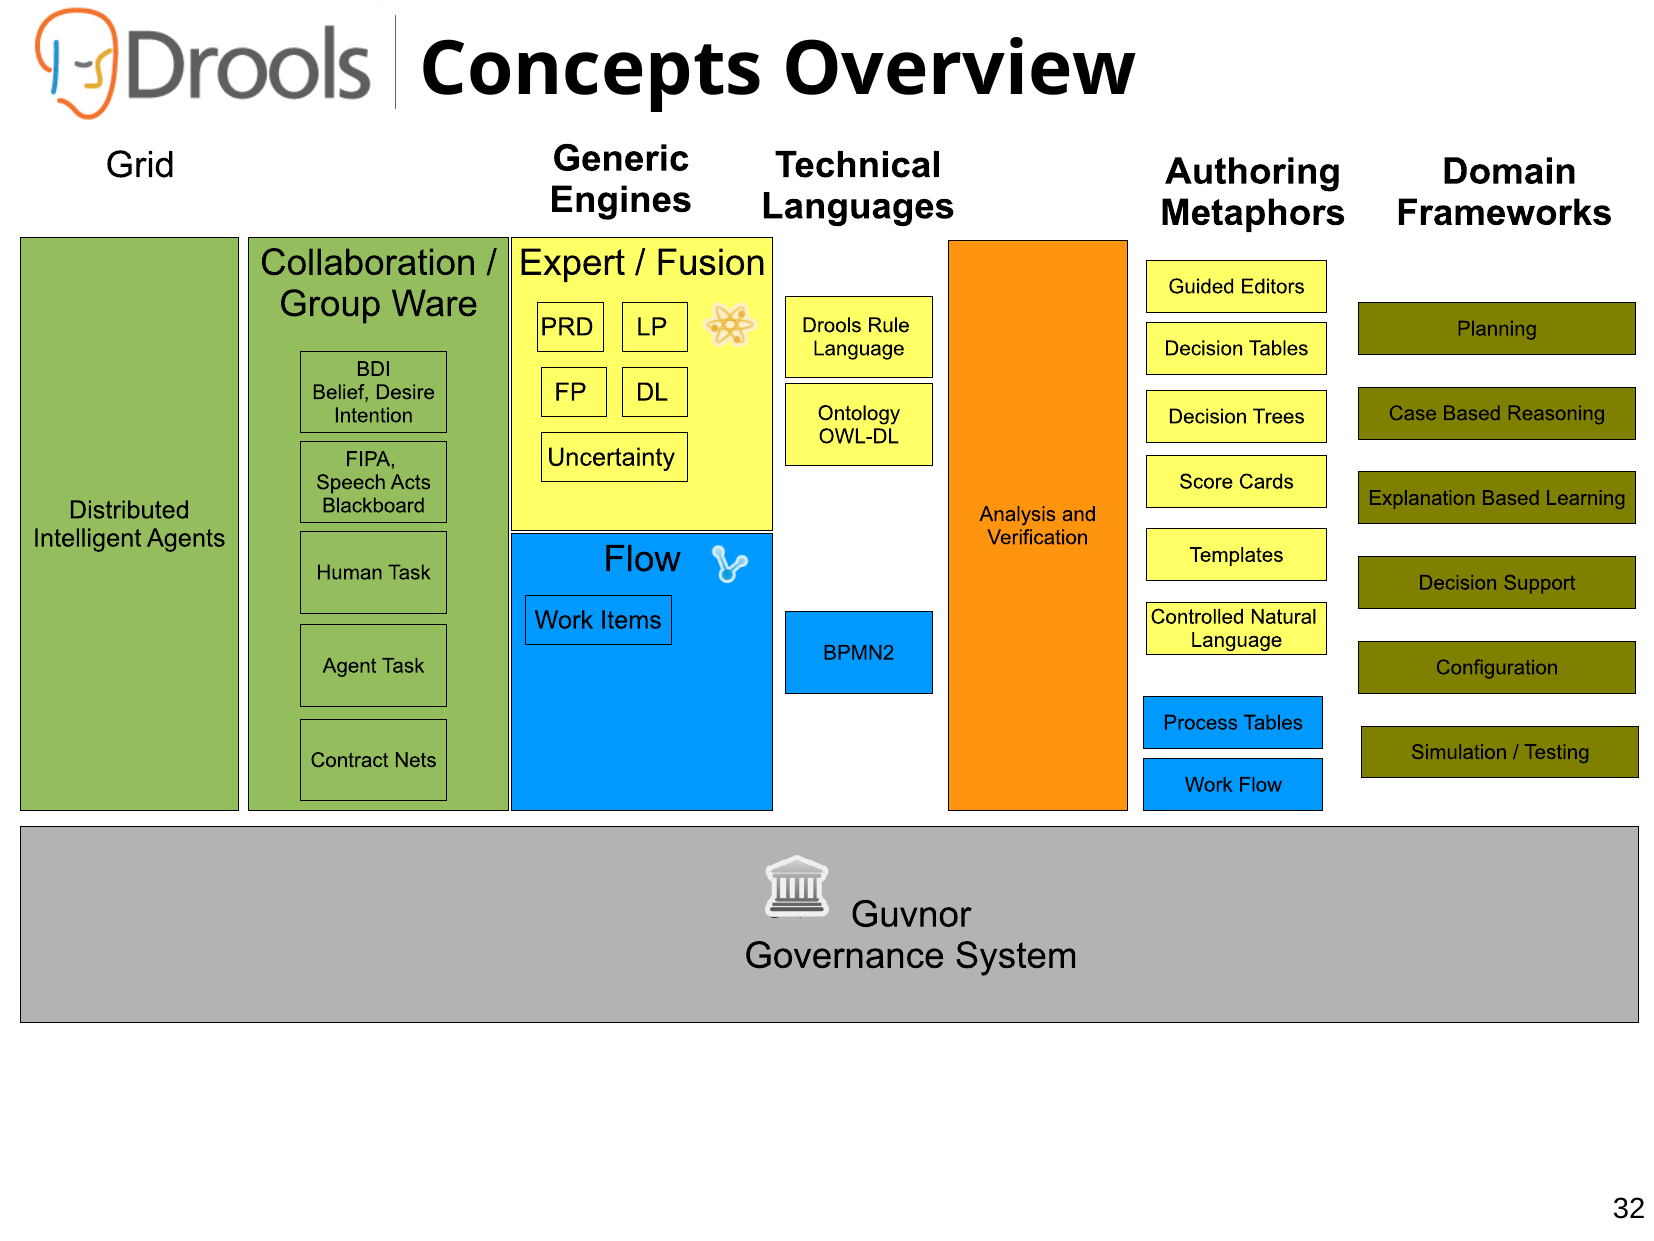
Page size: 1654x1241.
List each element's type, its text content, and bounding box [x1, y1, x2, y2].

text_box [631, 192, 650, 212]
text_box [1246, 205, 1265, 233]
text_box [1525, 164, 1543, 185]
text_box [935, 198, 954, 219]
text_box [1146, 455, 1327, 508]
text_box [582, 151, 601, 172]
text_box [837, 150, 856, 178]
text_box [1288, 164, 1294, 184]
text_box [1165, 157, 1192, 184]
text_box [1194, 164, 1212, 185]
text_box [1146, 602, 1327, 655]
text_box [1455, 205, 1484, 225]
text_box [621, 192, 627, 212]
text_box [670, 151, 689, 172]
text_box [1444, 157, 1467, 184]
text_box [248, 237, 509, 811]
text_box [511, 533, 773, 811]
text_box [554, 143, 579, 172]
text_box [816, 157, 835, 178]
text_box [785, 383, 933, 466]
text_box [1487, 205, 1505, 226]
text_box [1229, 157, 1247, 184]
text_box [1358, 641, 1636, 694]
text_box [1559, 205, 1573, 225]
text_box [652, 192, 671, 213]
text_box [785, 611, 933, 694]
text_box [1358, 471, 1636, 524]
text_box [806, 198, 824, 219]
text_box [1298, 164, 1316, 184]
text_box [891, 157, 910, 178]
text_box [1250, 164, 1271, 185]
text_box [155, 150, 173, 178]
text_box [948, 240, 1128, 811]
text_box [1506, 205, 1535, 225]
text_box [1326, 205, 1345, 226]
text_box [1143, 758, 1323, 811]
text_box [882, 158, 888, 178]
text_box [860, 157, 878, 178]
text_box [1211, 199, 1223, 226]
text_box [775, 150, 797, 178]
text_box [1224, 205, 1243, 226]
text_box [1214, 157, 1226, 185]
text_box [915, 198, 934, 219]
picture [29, 0, 384, 126]
text_box [872, 198, 891, 219]
text_box [933, 150, 939, 178]
text_box [20, 826, 1639, 1023]
text_box [1493, 164, 1522, 184]
text_box [1358, 387, 1636, 440]
text_box [20, 237, 239, 811]
text_box [1191, 205, 1210, 226]
text_box [511, 237, 773, 531]
text_box [1420, 205, 1434, 225]
text_box [604, 151, 622, 171]
text_box [1536, 205, 1557, 226]
text_box [646, 151, 660, 171]
text_box [1593, 205, 1611, 226]
text_box [795, 157, 814, 178]
text_box [1358, 302, 1636, 355]
text_box [1273, 164, 1287, 184]
text_box [552, 185, 573, 212]
text_box [1268, 198, 1287, 225]
text_box [1470, 164, 1490, 185]
text_box [1162, 198, 1189, 225]
text_box [784, 198, 803, 219]
text_box [851, 199, 869, 219]
text_box [1146, 260, 1327, 313]
text_box [912, 157, 930, 178]
text_box [597, 192, 617, 220]
text_box [1319, 164, 1339, 192]
text_box [148, 158, 153, 178]
text_box [625, 151, 643, 172]
text_box [1146, 390, 1327, 443]
text_box [1546, 164, 1552, 184]
text_box [1146, 322, 1327, 375]
text_box [827, 198, 847, 227]
text_box [1290, 205, 1310, 226]
text_box [1358, 556, 1636, 609]
text_box [1361, 726, 1639, 778]
text_box [1143, 696, 1323, 749]
text_box [893, 198, 912, 227]
text_box [107, 150, 132, 178]
text_box [1434, 205, 1453, 226]
text_box [672, 192, 691, 213]
text_box [1146, 528, 1327, 581]
text_box [1574, 198, 1592, 225]
text_box [763, 192, 783, 219]
text_box [576, 192, 594, 212]
title Concepts Overview [419, 12, 1630, 118]
text_box [1398, 198, 1417, 225]
text_box [661, 151, 667, 171]
text_box [1556, 164, 1575, 184]
text_box [136, 157, 147, 178]
text_box [1313, 205, 1326, 225]
text_box [785, 296, 933, 378]
